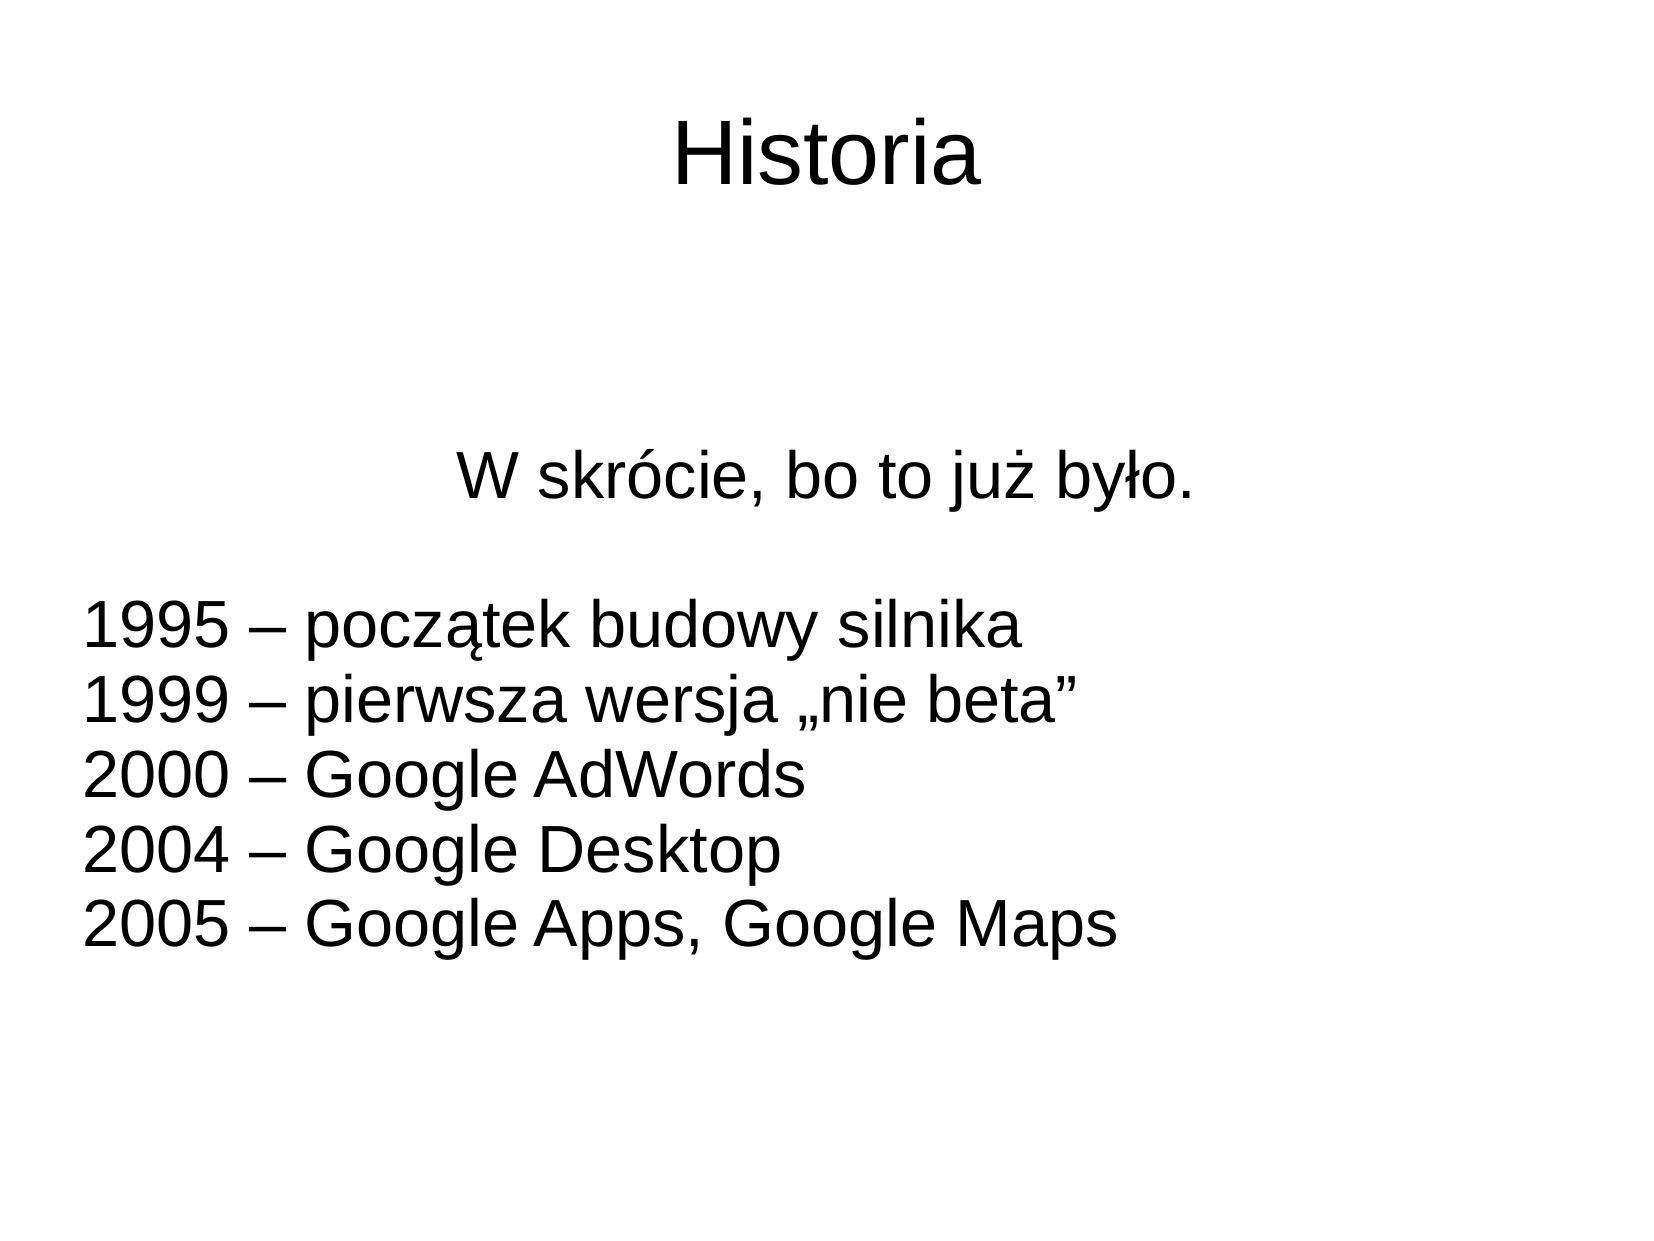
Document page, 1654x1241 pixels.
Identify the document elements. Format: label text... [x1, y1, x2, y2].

subtitle W skrócie, bo to już było. 1995 – początek budowy silnika 1999 – pierwsza wersja „nie beta” 2000 – Google AdWords 2004 – Google Desktop 2005 – Google Apps, Google Maps [82, 297, 1571, 1102]
title Historia [82, 56, 1571, 250]
